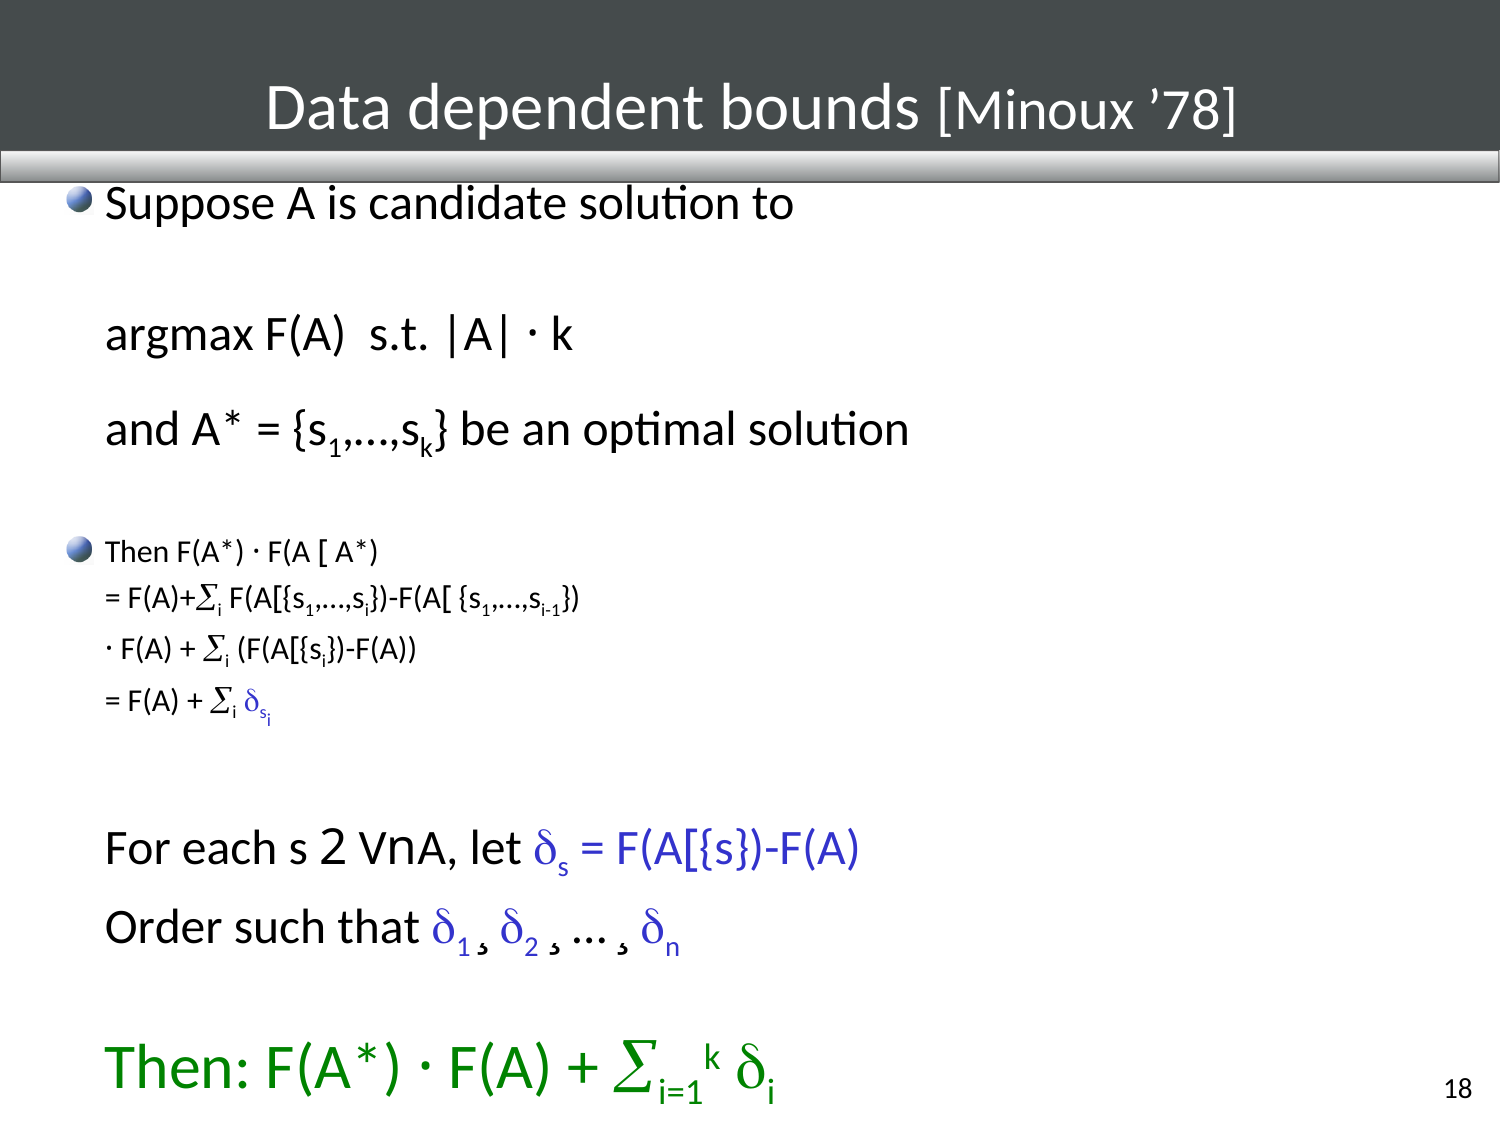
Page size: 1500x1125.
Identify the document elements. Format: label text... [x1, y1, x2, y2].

list Suppose A is candidate solution to argmax F(A) s.t. |A| · k and A* = {s1,…,sk} be an optimal solution Then F(A*) · F(A [ A*) = F(A)+i F(A[{s1,…,si})-F(A[ {s1,…,si-1}) · F(A) + i (F(A[{si})-F(A)) = F(A) + i si For each s 2 VnA, let s = F(A[{s})-F(A) Order such that 1 ¸ 2 ¸ … ¸ n Then: F(A*) · F(A) + i=1k i [49, 162, 1500, 1125]
title Data dependent bounds [Minoux ’78] [137, 24, 1368, 150]
